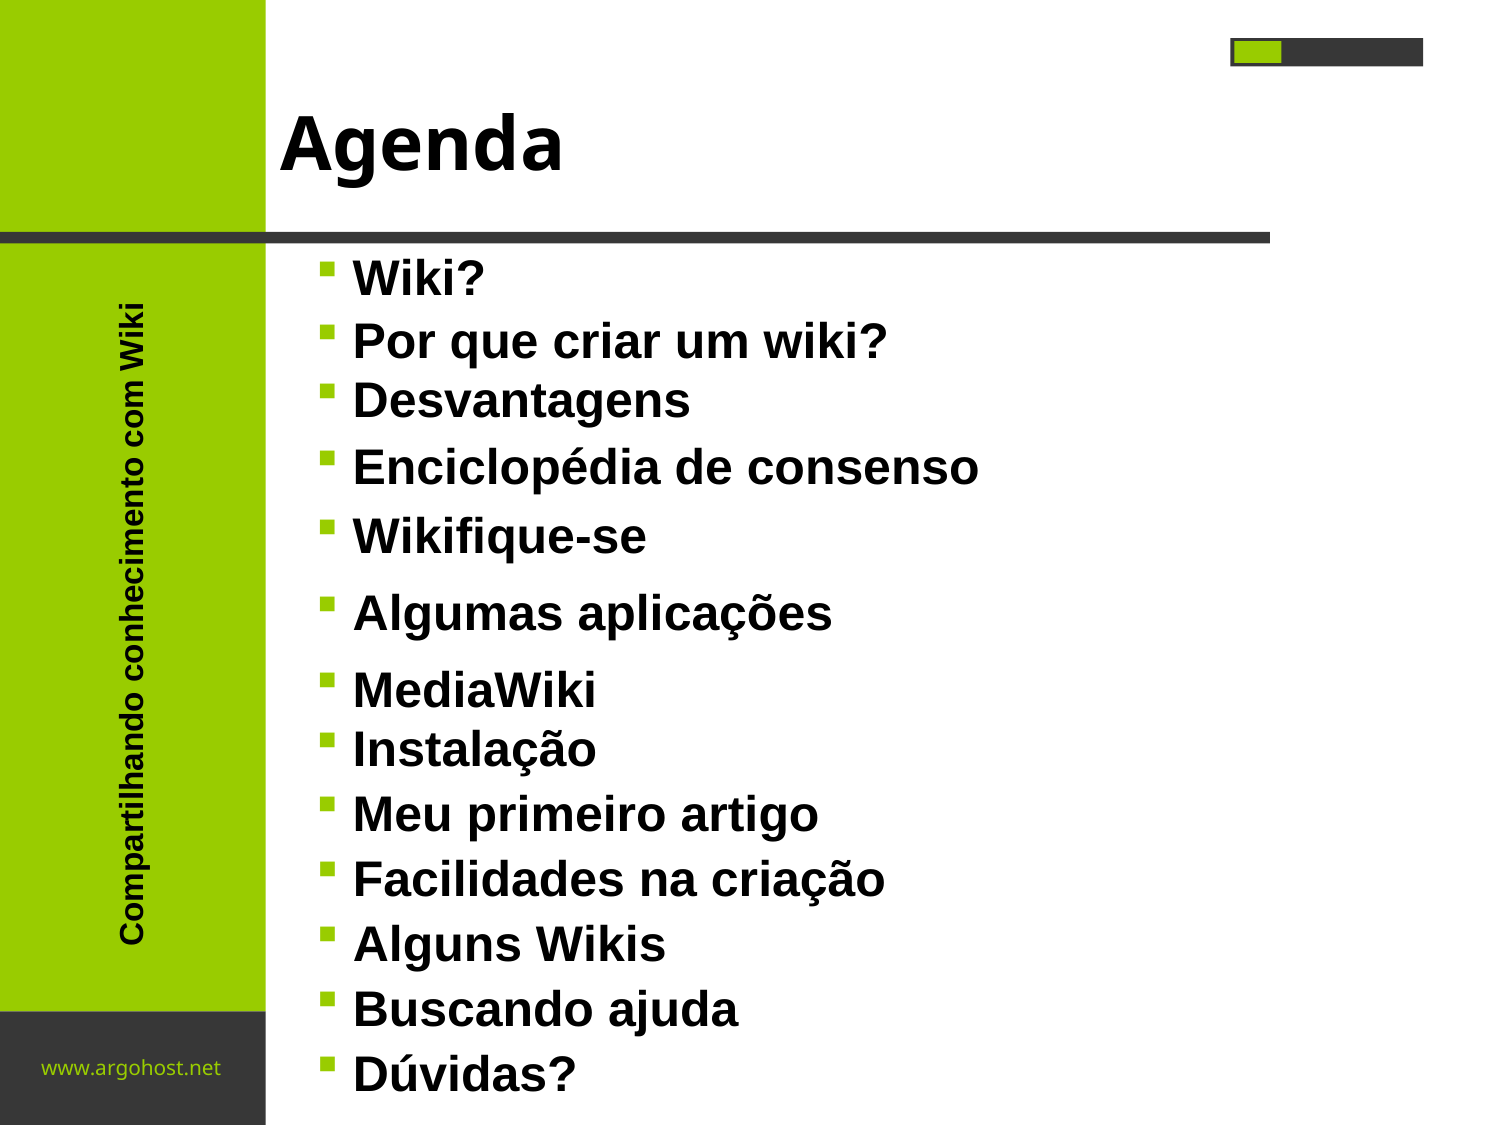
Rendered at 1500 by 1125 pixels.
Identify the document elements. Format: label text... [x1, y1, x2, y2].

text_box Agenda [265, 88, 1353, 194]
text_box Enciclopédia de consenso [301, 436, 1459, 495]
text_box Buscando ajuda [301, 979, 1460, 1033]
text_box Por que criar um wiki? [301, 301, 1459, 360]
text_box Instalação [301, 708, 1459, 773]
text_box Meu primeiro artigo [301, 773, 1459, 838]
text_box Facilidades na criação [301, 838, 1460, 903]
text_box MediaWiki [301, 649, 1459, 708]
text_box Algumas aplicações [301, 572, 1459, 649]
text_box Alguns Wikis [301, 903, 1460, 979]
text_box Wiki? [301, 237, 1459, 301]
text_box www.argohost.net [26, 1046, 236, 1088]
text_box Desvantagens [301, 360, 1459, 436]
text_box Compartilhando conhecimento com Wiki [100, 278, 160, 970]
text_box Dúvidas? [301, 1033, 1460, 1109]
text_box [1230, 38, 1424, 67]
text_box Wikifique-se [301, 495, 1459, 572]
text_box [0, 0, 1270, 1125]
